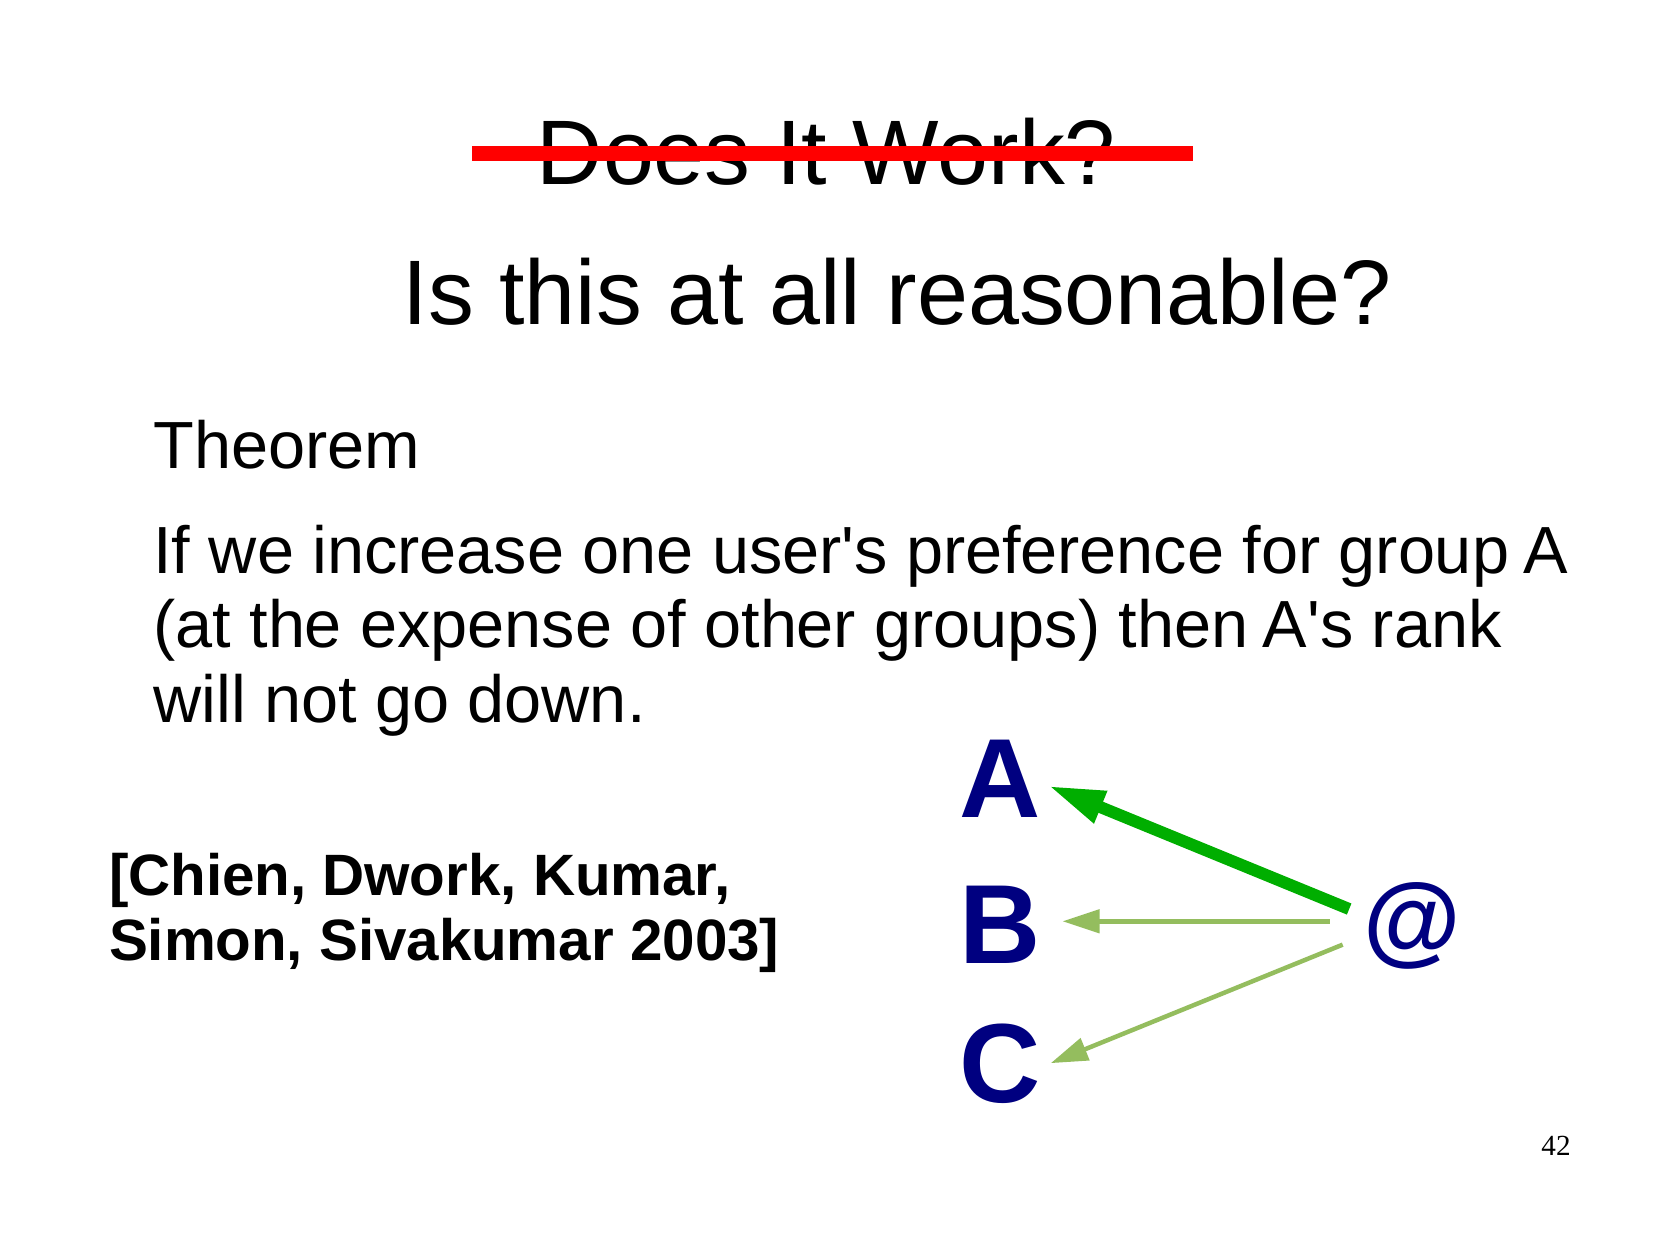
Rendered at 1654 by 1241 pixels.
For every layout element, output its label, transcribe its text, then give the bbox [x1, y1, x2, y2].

list Theorem If we increase one user's preference for group A (at the expense of other groups) then A's rank will not go down. [82, 408, 1571, 1128]
text_box @ [1349, 855, 1448, 983]
text_box A [944, 708, 1014, 849]
text_box [Chien, Dwork, Kumar, Simon, Sivakumar 2003] [94, 835, 827, 981]
title Does It Work? [82, 49, 1571, 257]
text_box B [944, 854, 1014, 993]
text_box C [944, 993, 1014, 1134]
title Is this at all reasonable? [153, 188, 1642, 397]
